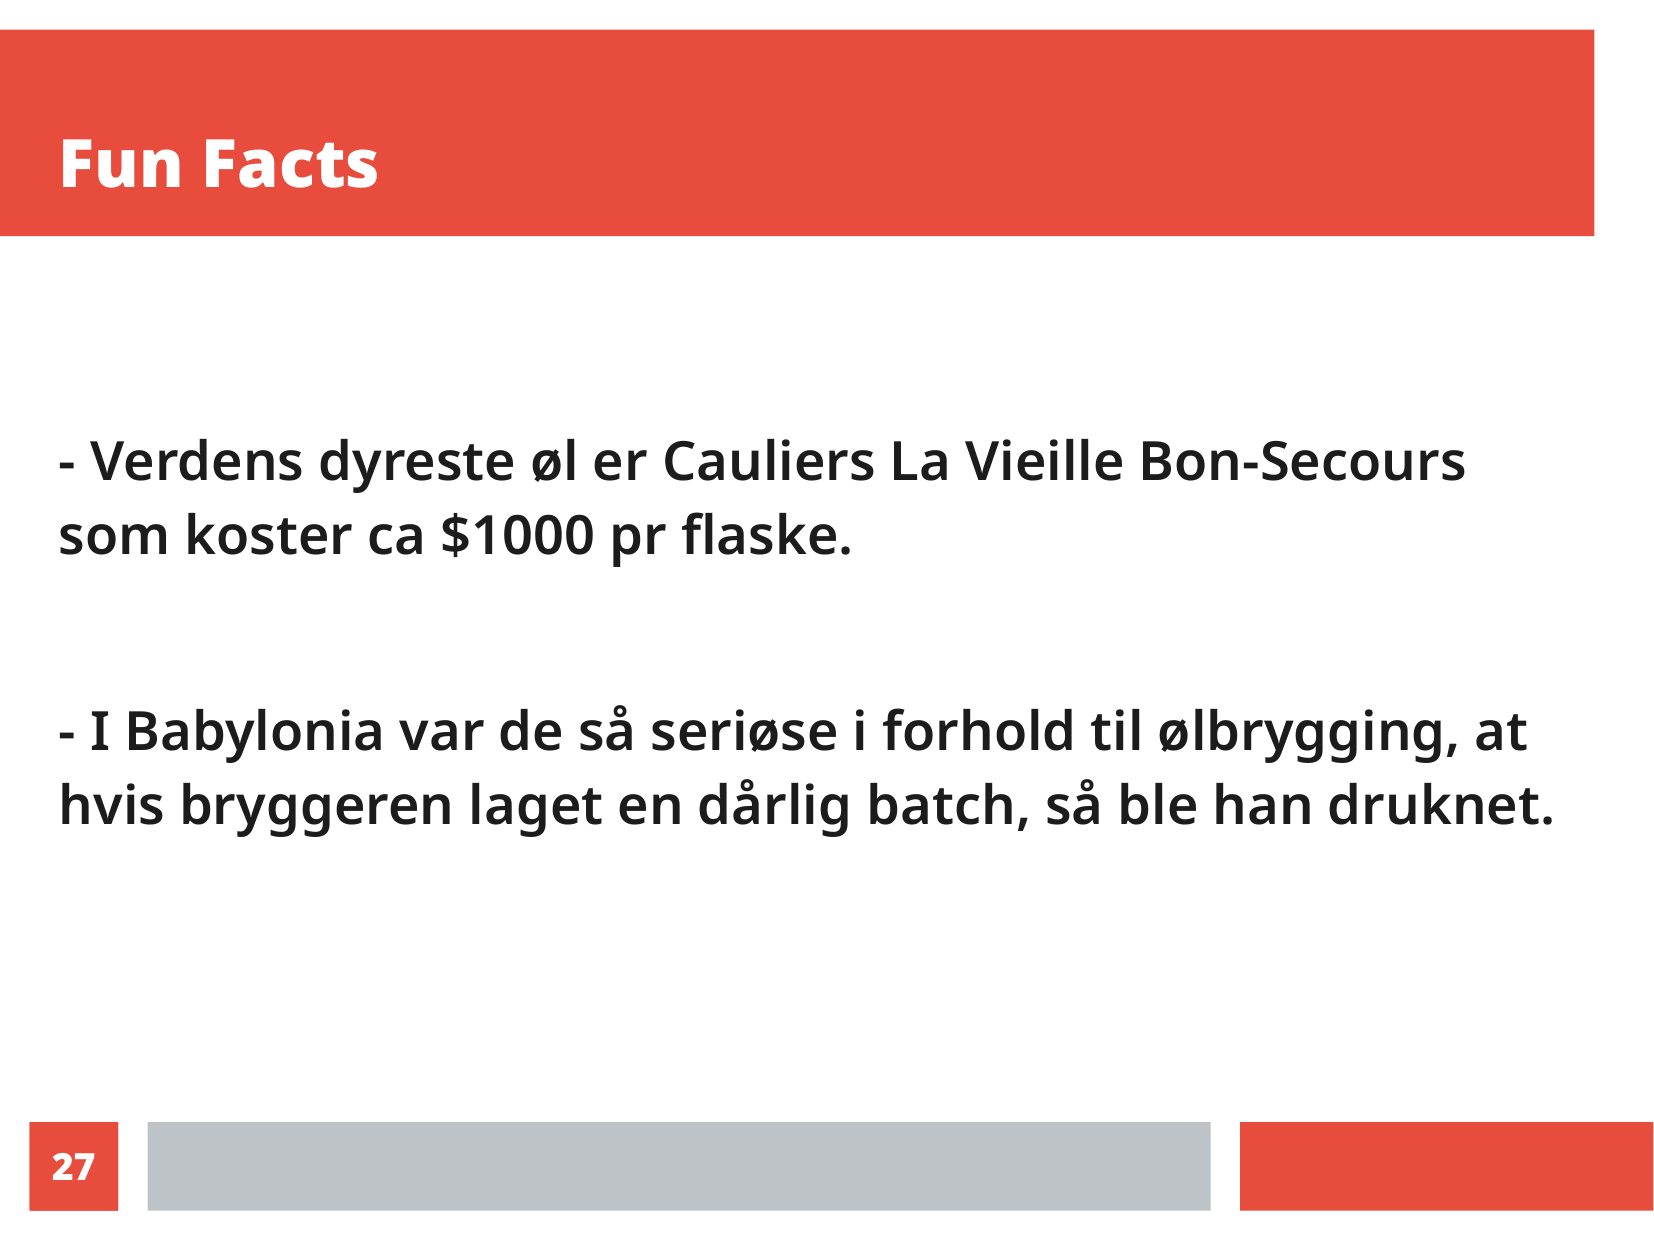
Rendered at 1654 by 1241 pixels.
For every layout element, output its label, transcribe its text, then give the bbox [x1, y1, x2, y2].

title Fun Facts [59, 59, 1595, 207]
list - Verdens dyreste øl er Cauliers La Vieille Bon-Secours som koster ca $1000 pr flaske. - I Babylonia var de så seriøse i forhold til ølbrygging, at hvis bryggeren laget en dårlig batch, så ble han druknet. [59, 324, 1565, 1093]
